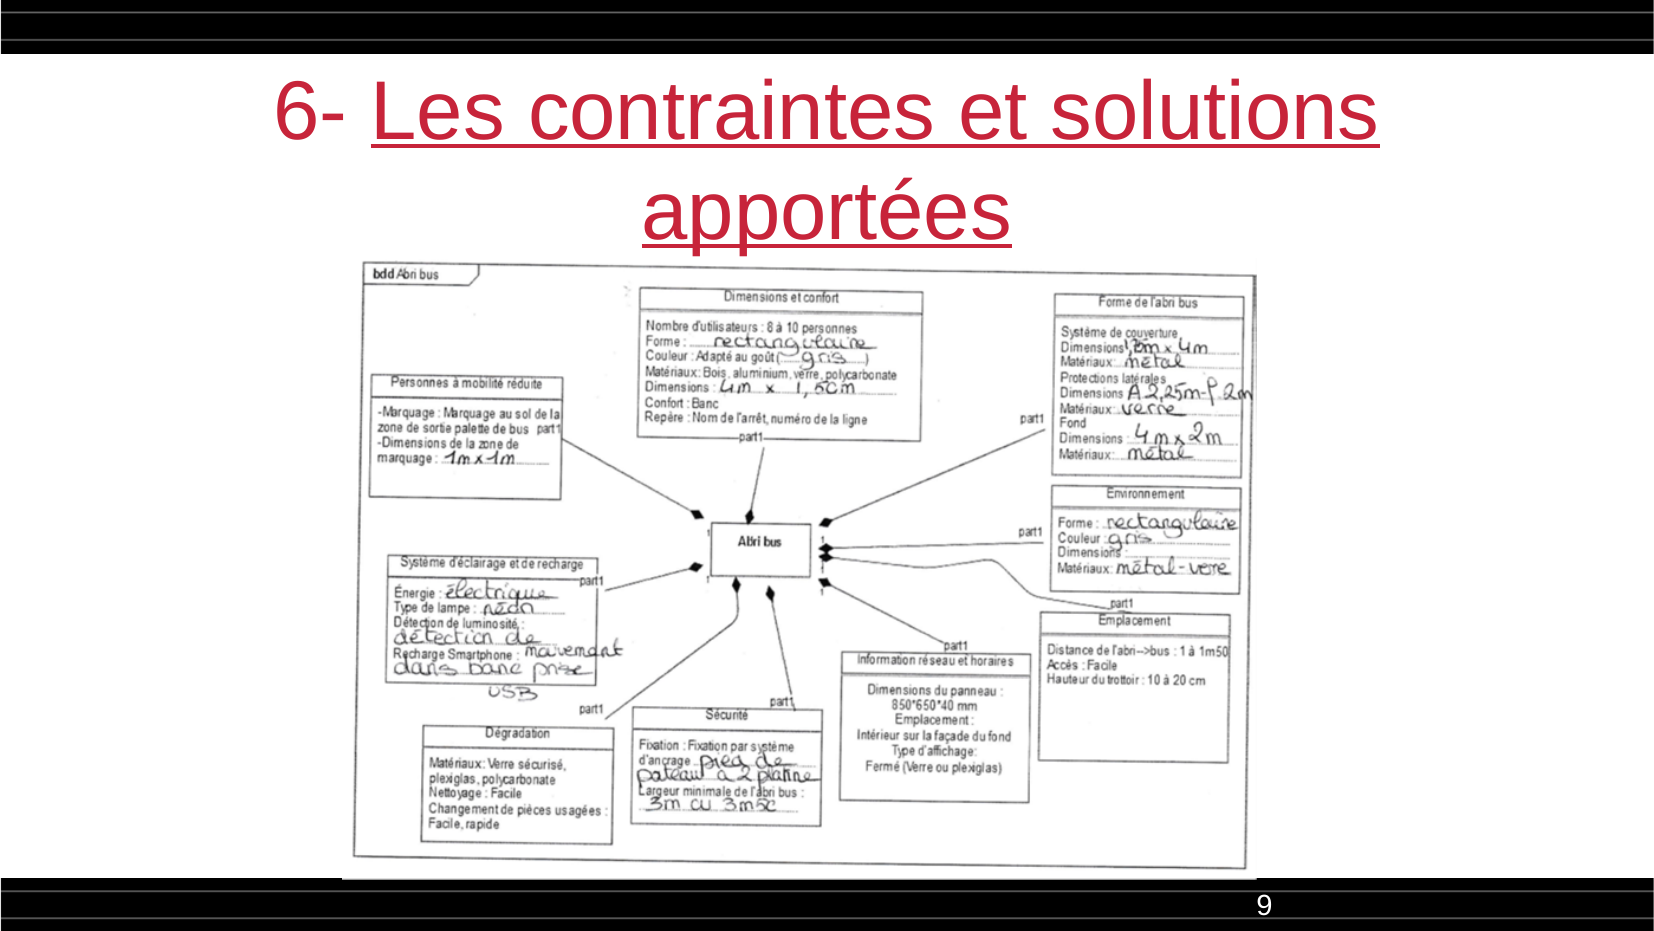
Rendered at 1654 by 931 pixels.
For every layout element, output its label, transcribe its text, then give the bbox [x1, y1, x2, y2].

title 6- Les contraintes et solutions apportées [82, 53, 1571, 259]
picture [0, 0, 1654, 54]
picture [0, 258, 1654, 931]
